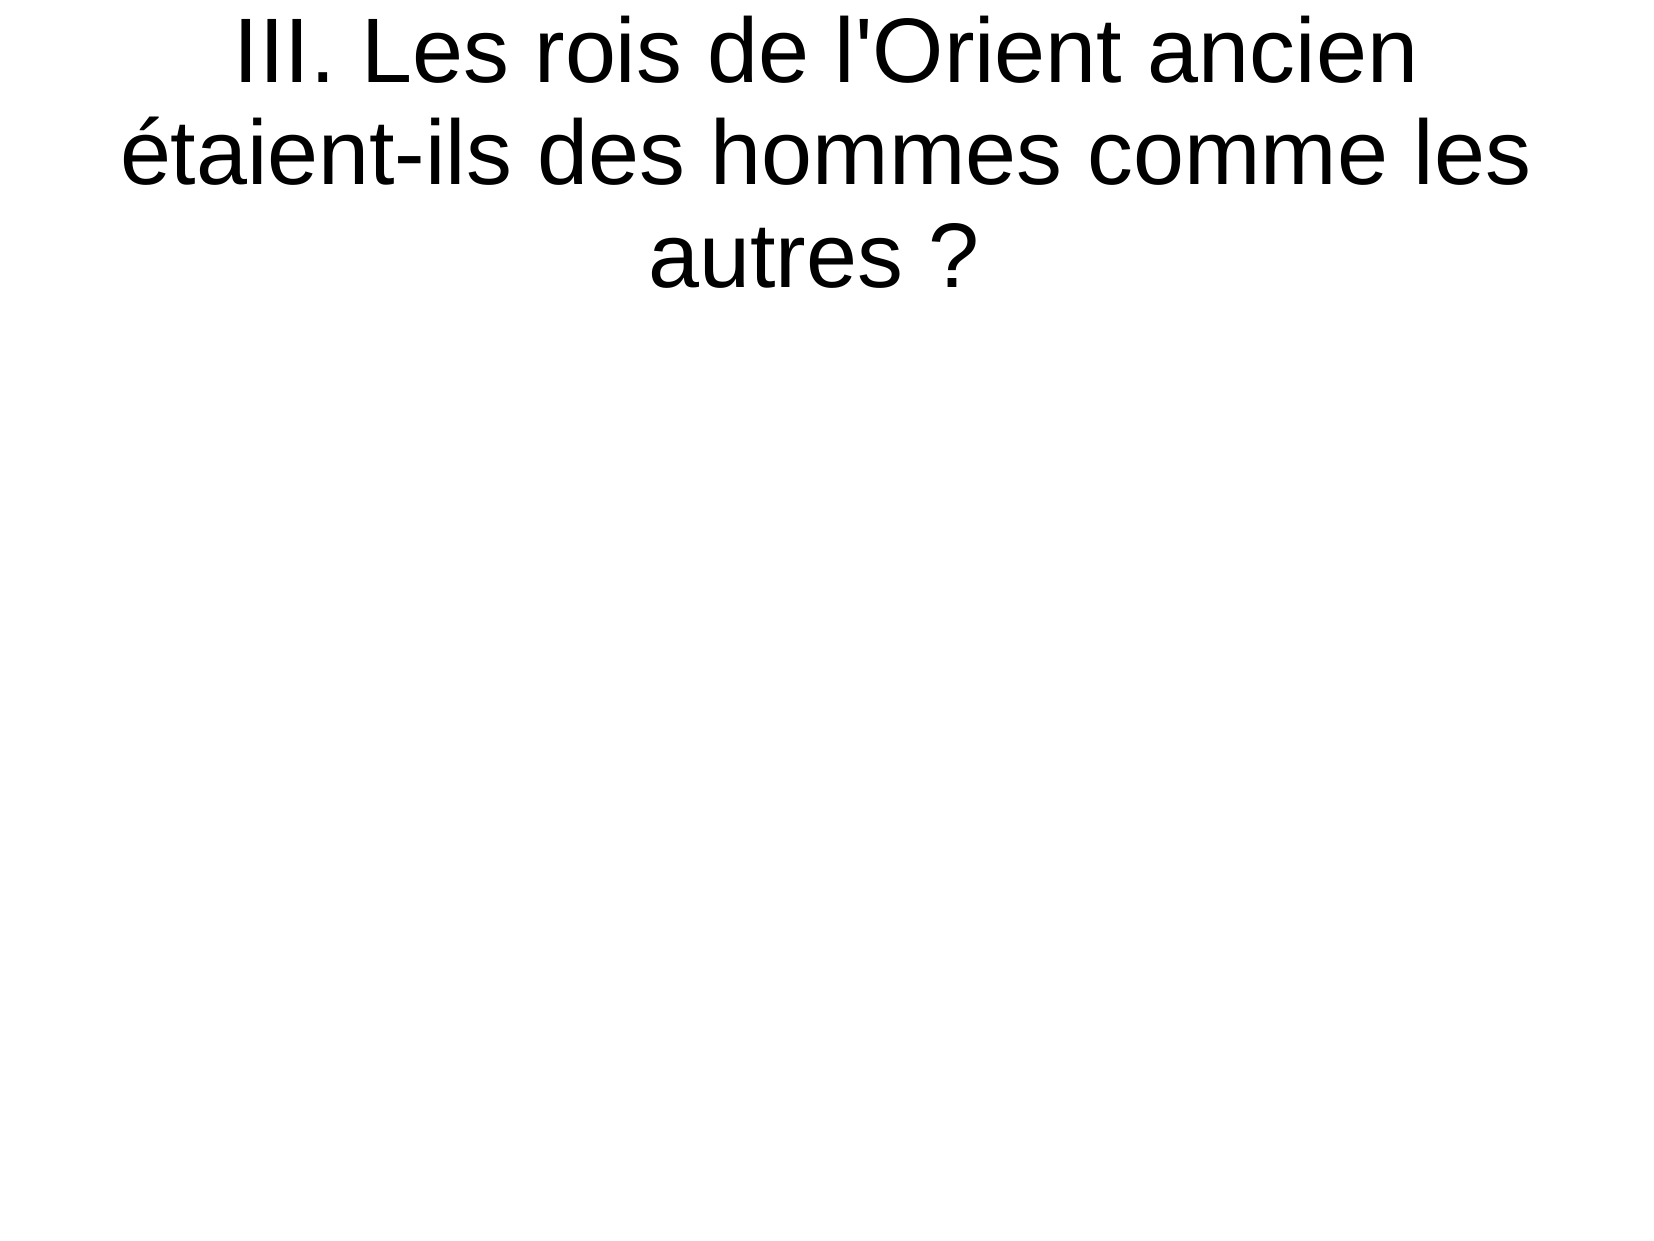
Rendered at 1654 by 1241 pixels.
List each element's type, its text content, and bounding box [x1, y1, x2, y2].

title III. Les rois de l'Orient ancien étaient-ils des hommes comme les autres ? [82, 0, 1571, 307]
